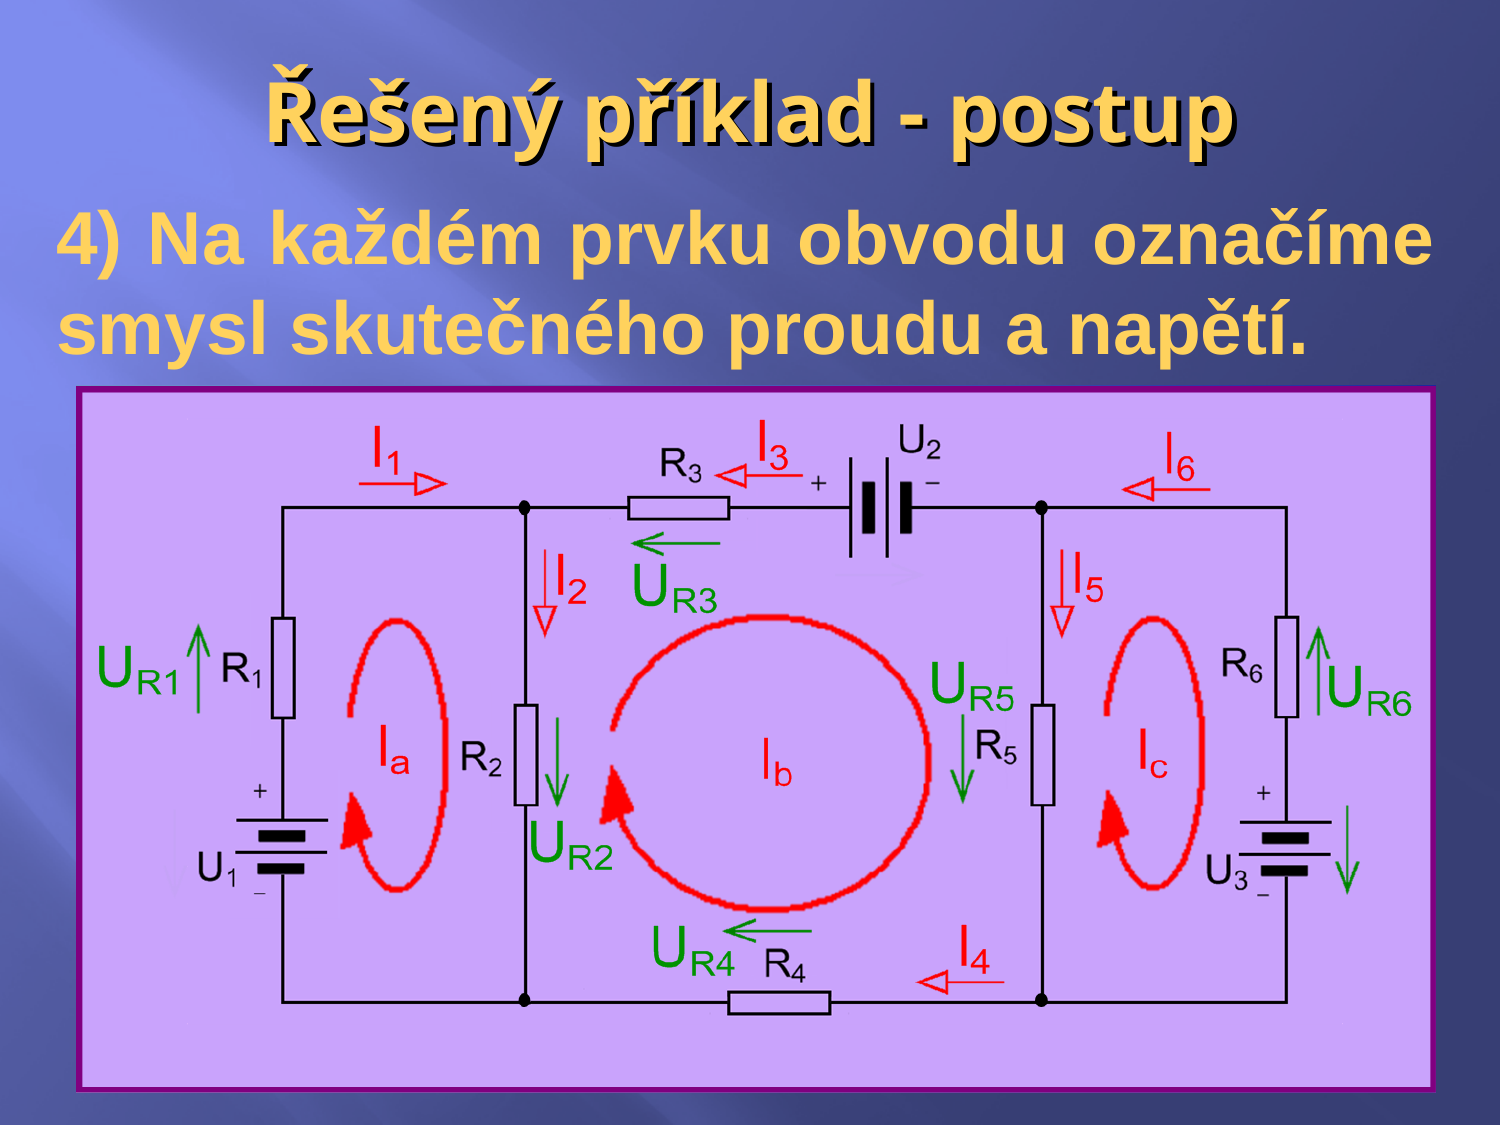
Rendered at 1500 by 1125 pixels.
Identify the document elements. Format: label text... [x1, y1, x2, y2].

picture [76, 385, 1436, 1093]
title Řešený příklad - postup [75, 45, 1426, 172]
text_box 4) Na každém prvku obvodu označíme smysl skutečného proudu a napětí. [41, 172, 1471, 386]
